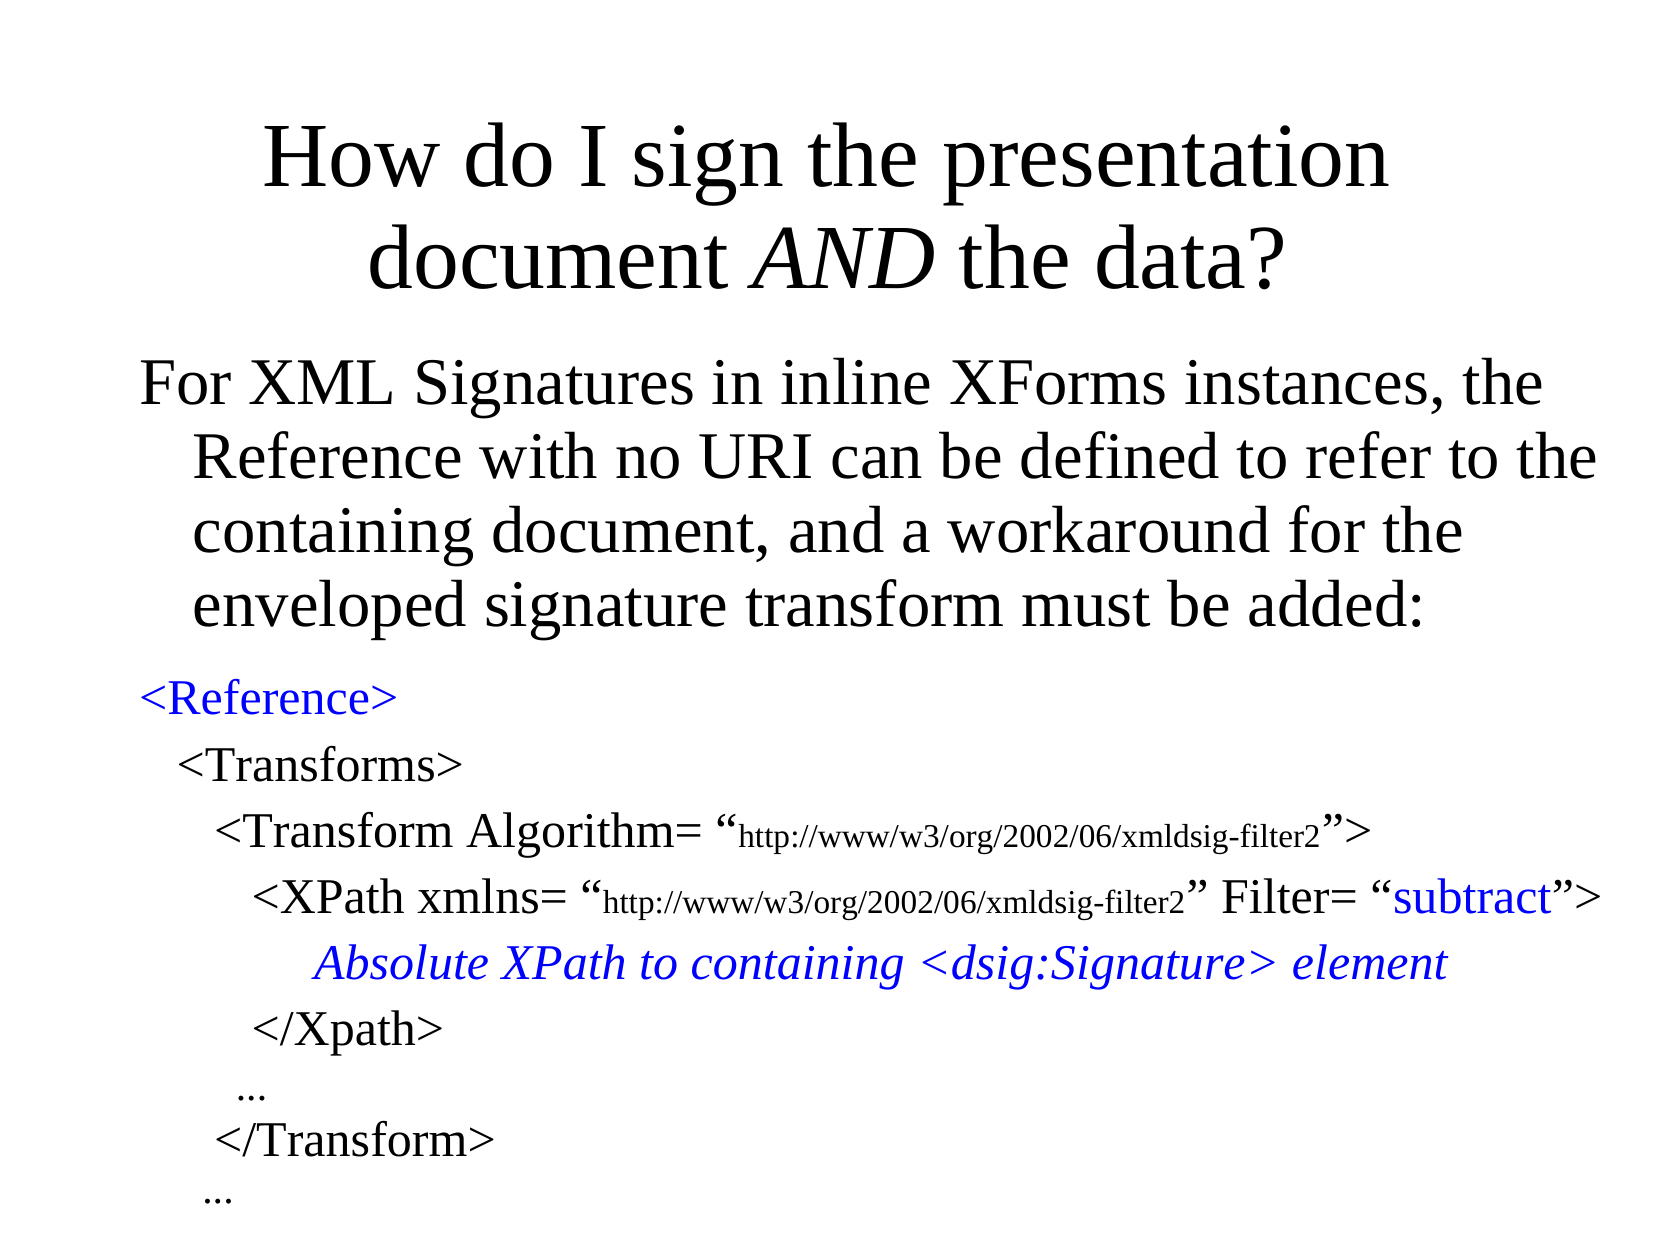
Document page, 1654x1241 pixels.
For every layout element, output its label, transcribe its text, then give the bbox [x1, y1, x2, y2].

list For XML Signatures in inline XForms instances, the Reference with no URI can be defined to refer to the containing document, and a workaround for the enveloped signature transform must be added: <Reference> <Transforms> <Transform Algorithm= “http://www/w3/org/2002/06/xmldsig-filter2”> <XPath xmlns= “http://www/w3/org/2002/06/xmldsig-filter2” Filter= “subtract”> Absolute XPath to containing <dsig:Signature> element </Xpath> ... </Transform> ... [121, 344, 1640, 1241]
title How do I sign the presentation document AND the data? [121, 100, 1534, 312]
